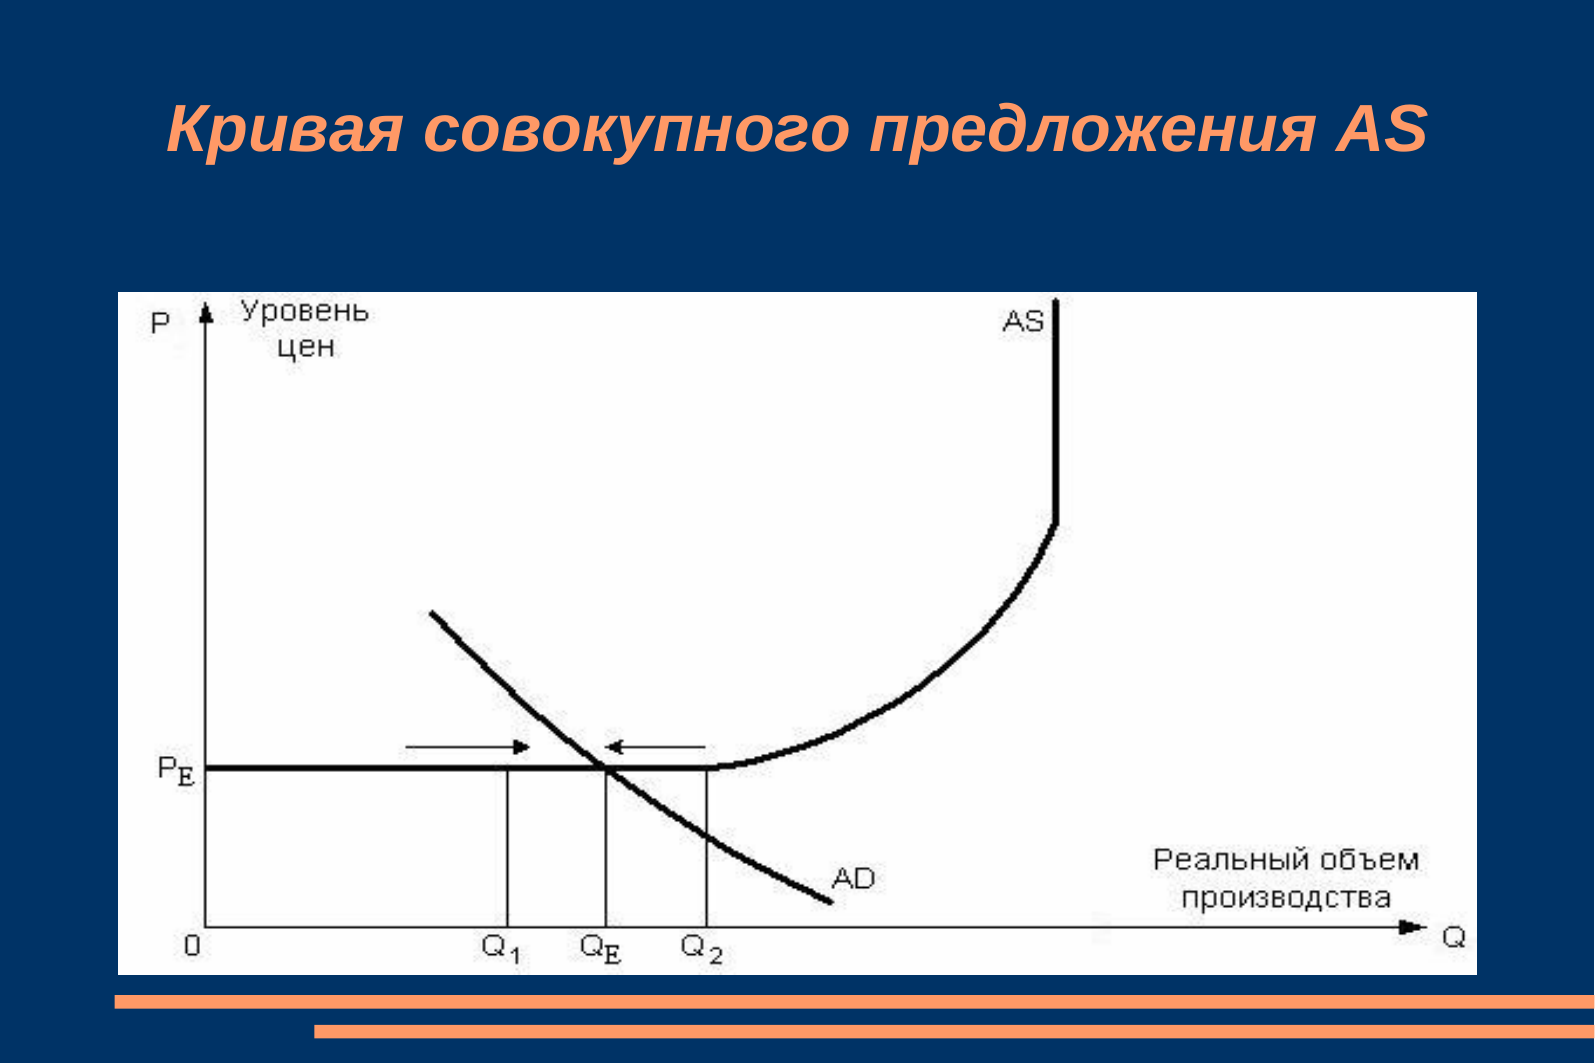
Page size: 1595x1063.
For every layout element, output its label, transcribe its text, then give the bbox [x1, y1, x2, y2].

picture [118, 292, 1477, 975]
title Кривая совокупного предложения AS [117, 47, 1479, 210]
